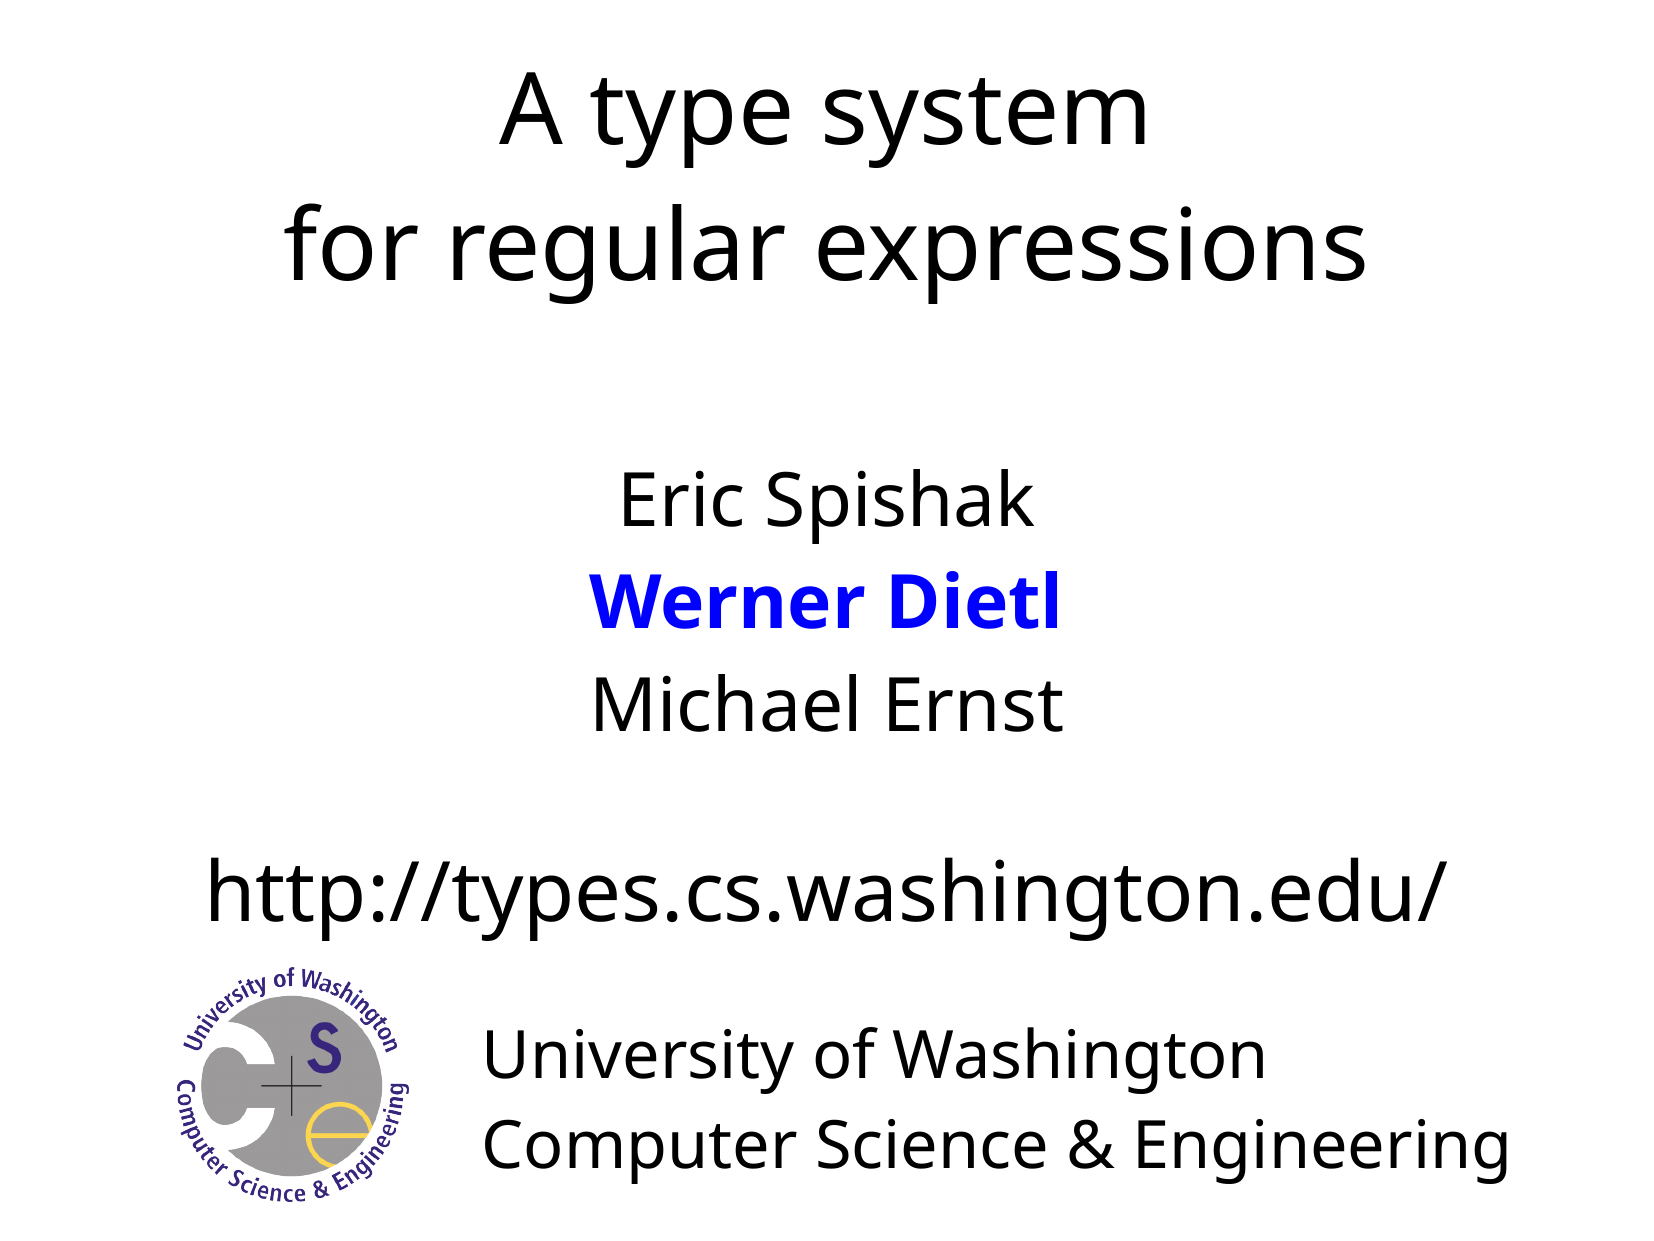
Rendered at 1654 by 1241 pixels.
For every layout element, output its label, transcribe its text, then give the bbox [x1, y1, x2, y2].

subtitle A type system for regular expressions Eric Spishak Werner Dietl Michael Ernst http://types.cs.washington.edu/ [82, 103, 1571, 880]
picture [177, 967, 409, 1202]
text_box University of Washington Computer Science & Engineering [466, 999, 1476, 1170]
